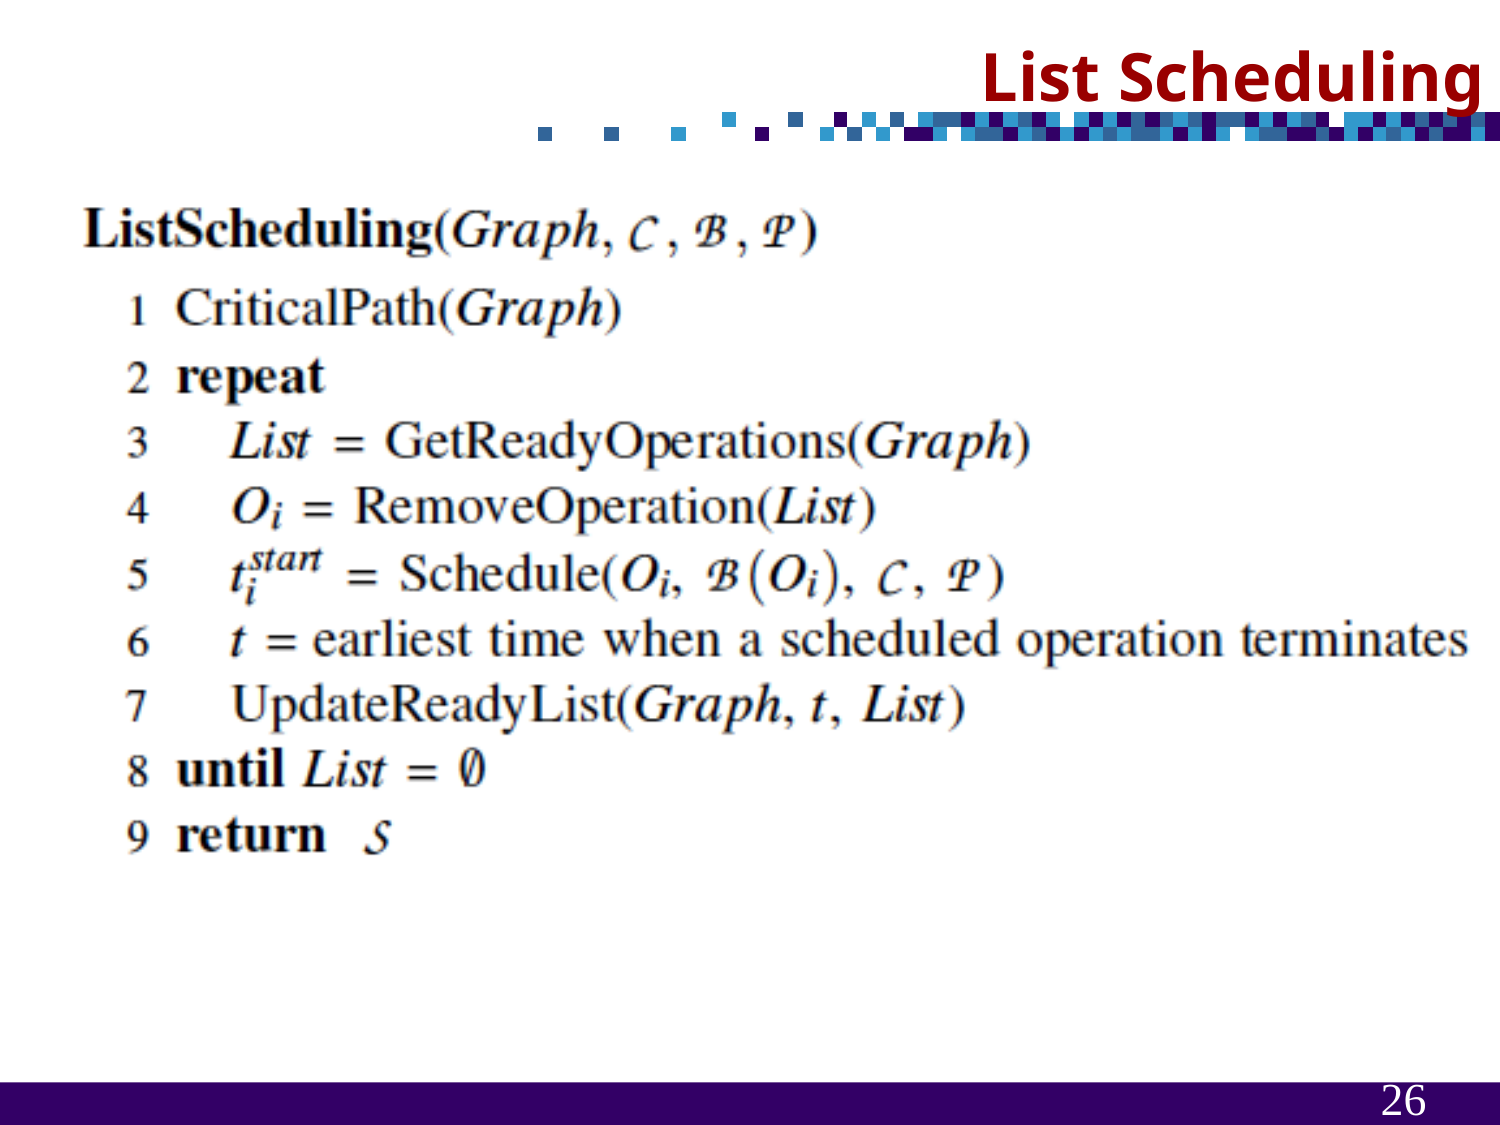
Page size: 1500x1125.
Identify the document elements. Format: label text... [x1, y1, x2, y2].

title List Scheduling [0, 24, 1500, 125]
picture [82, 193, 1478, 864]
